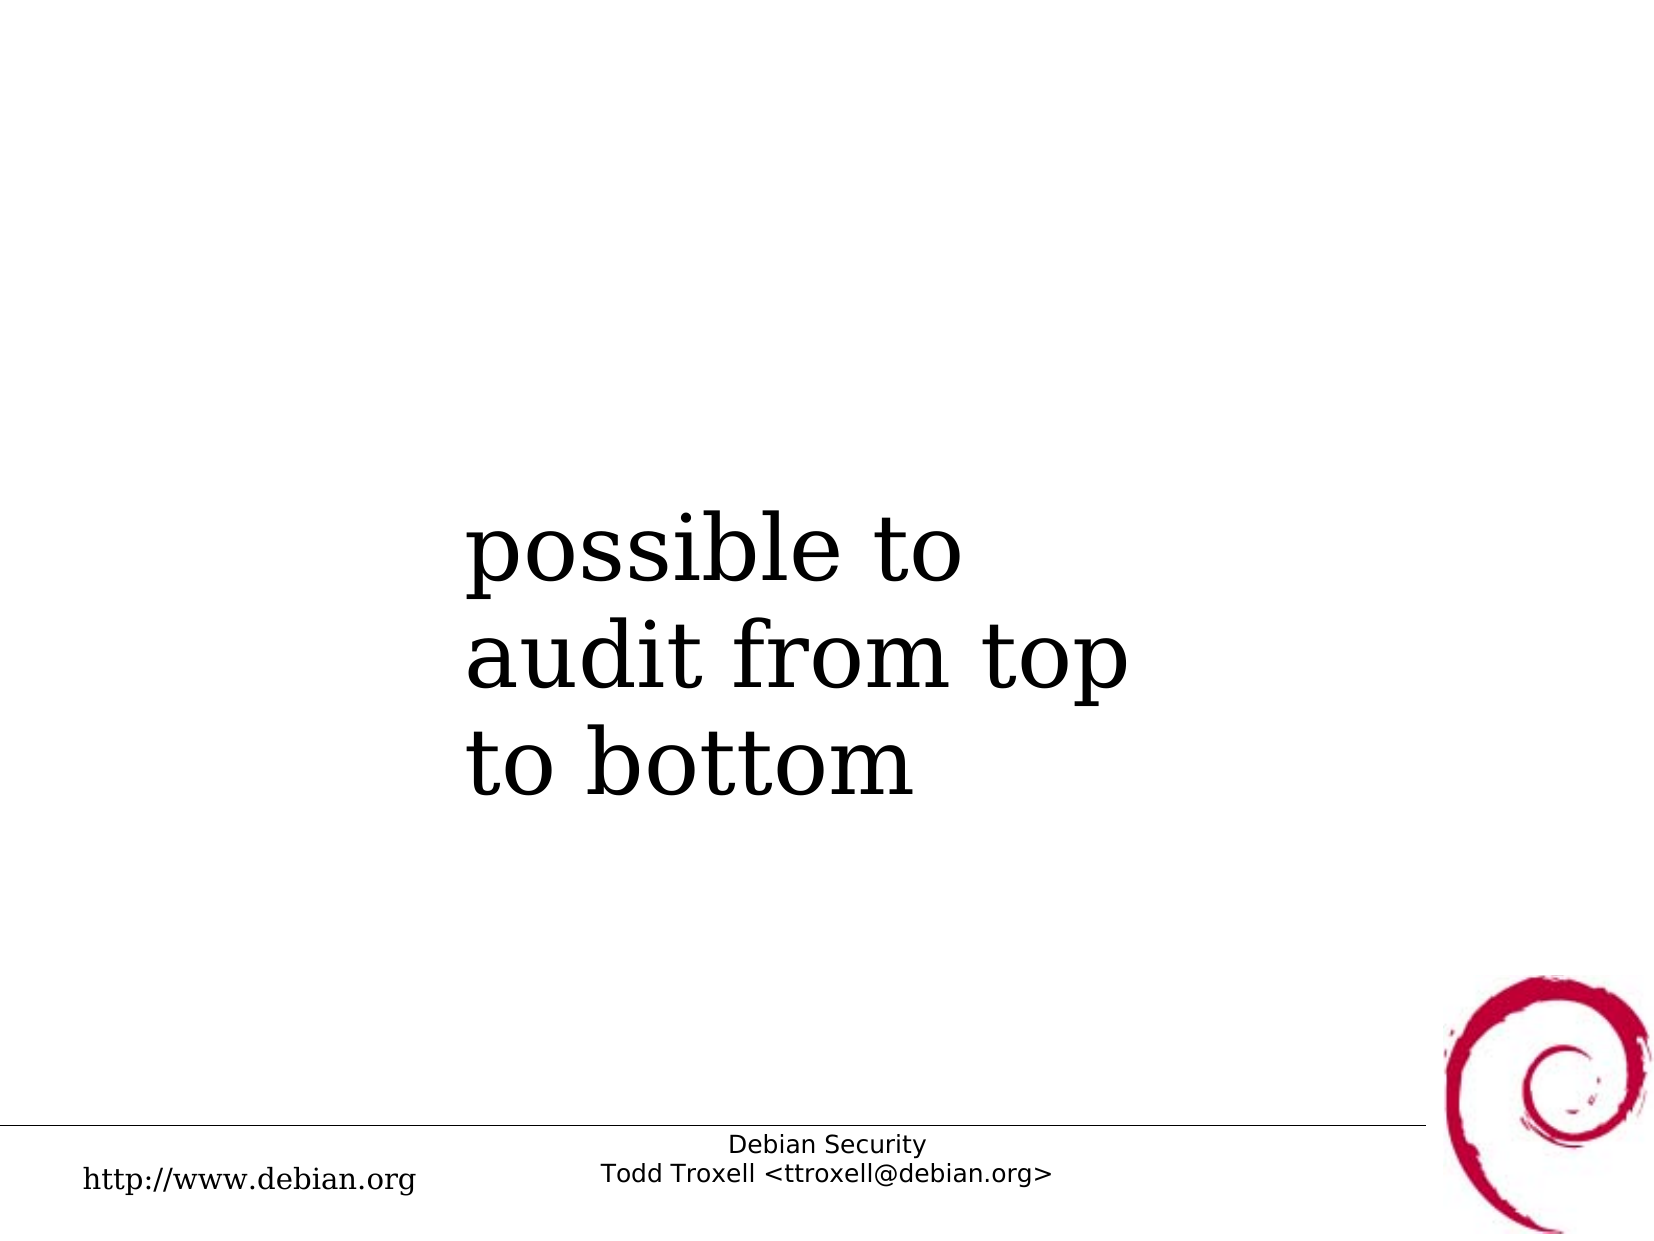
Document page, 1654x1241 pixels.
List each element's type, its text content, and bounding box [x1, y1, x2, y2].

picture [1443, 975, 1654, 1234]
text_box possible to audit from top to bottom [450, 487, 1163, 824]
